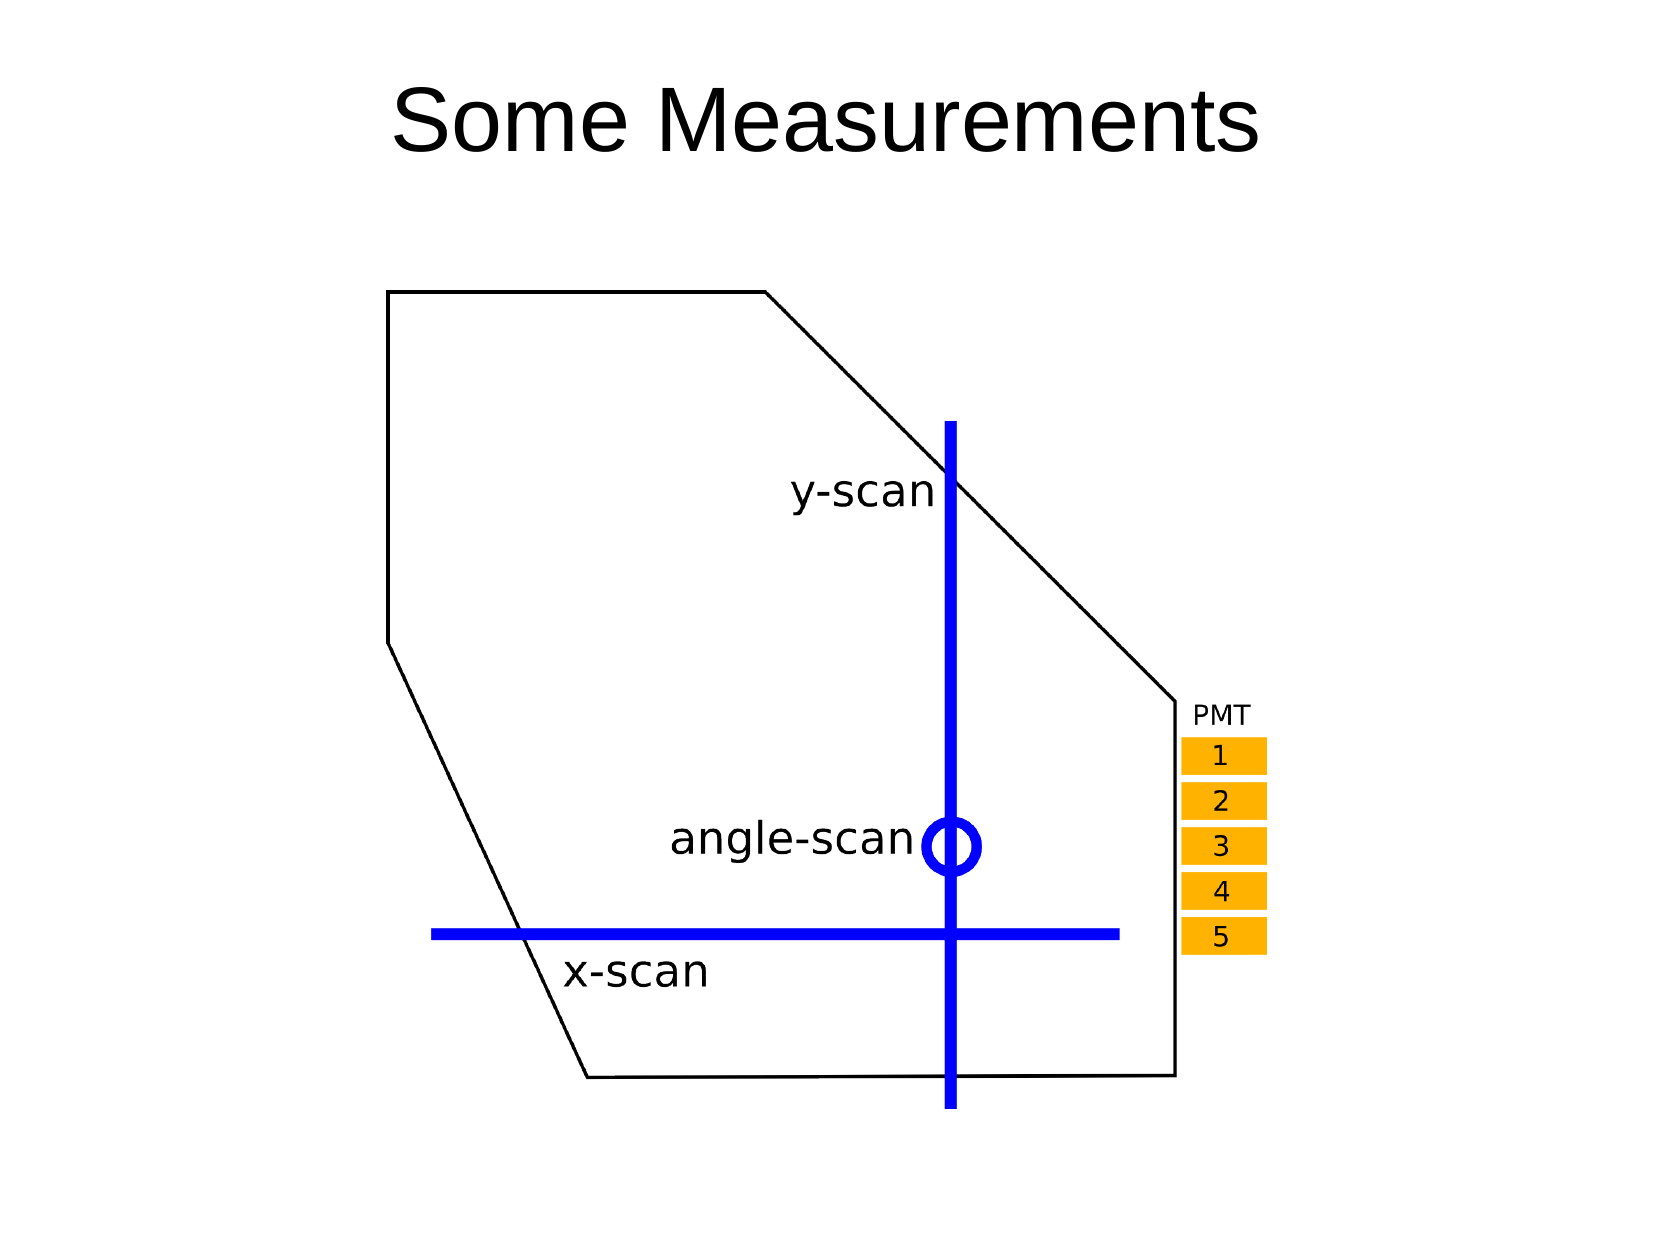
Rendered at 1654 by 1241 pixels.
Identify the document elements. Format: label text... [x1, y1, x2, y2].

picture [386, 290, 1267, 1109]
title Some Measurements [82, 49, 1571, 189]
